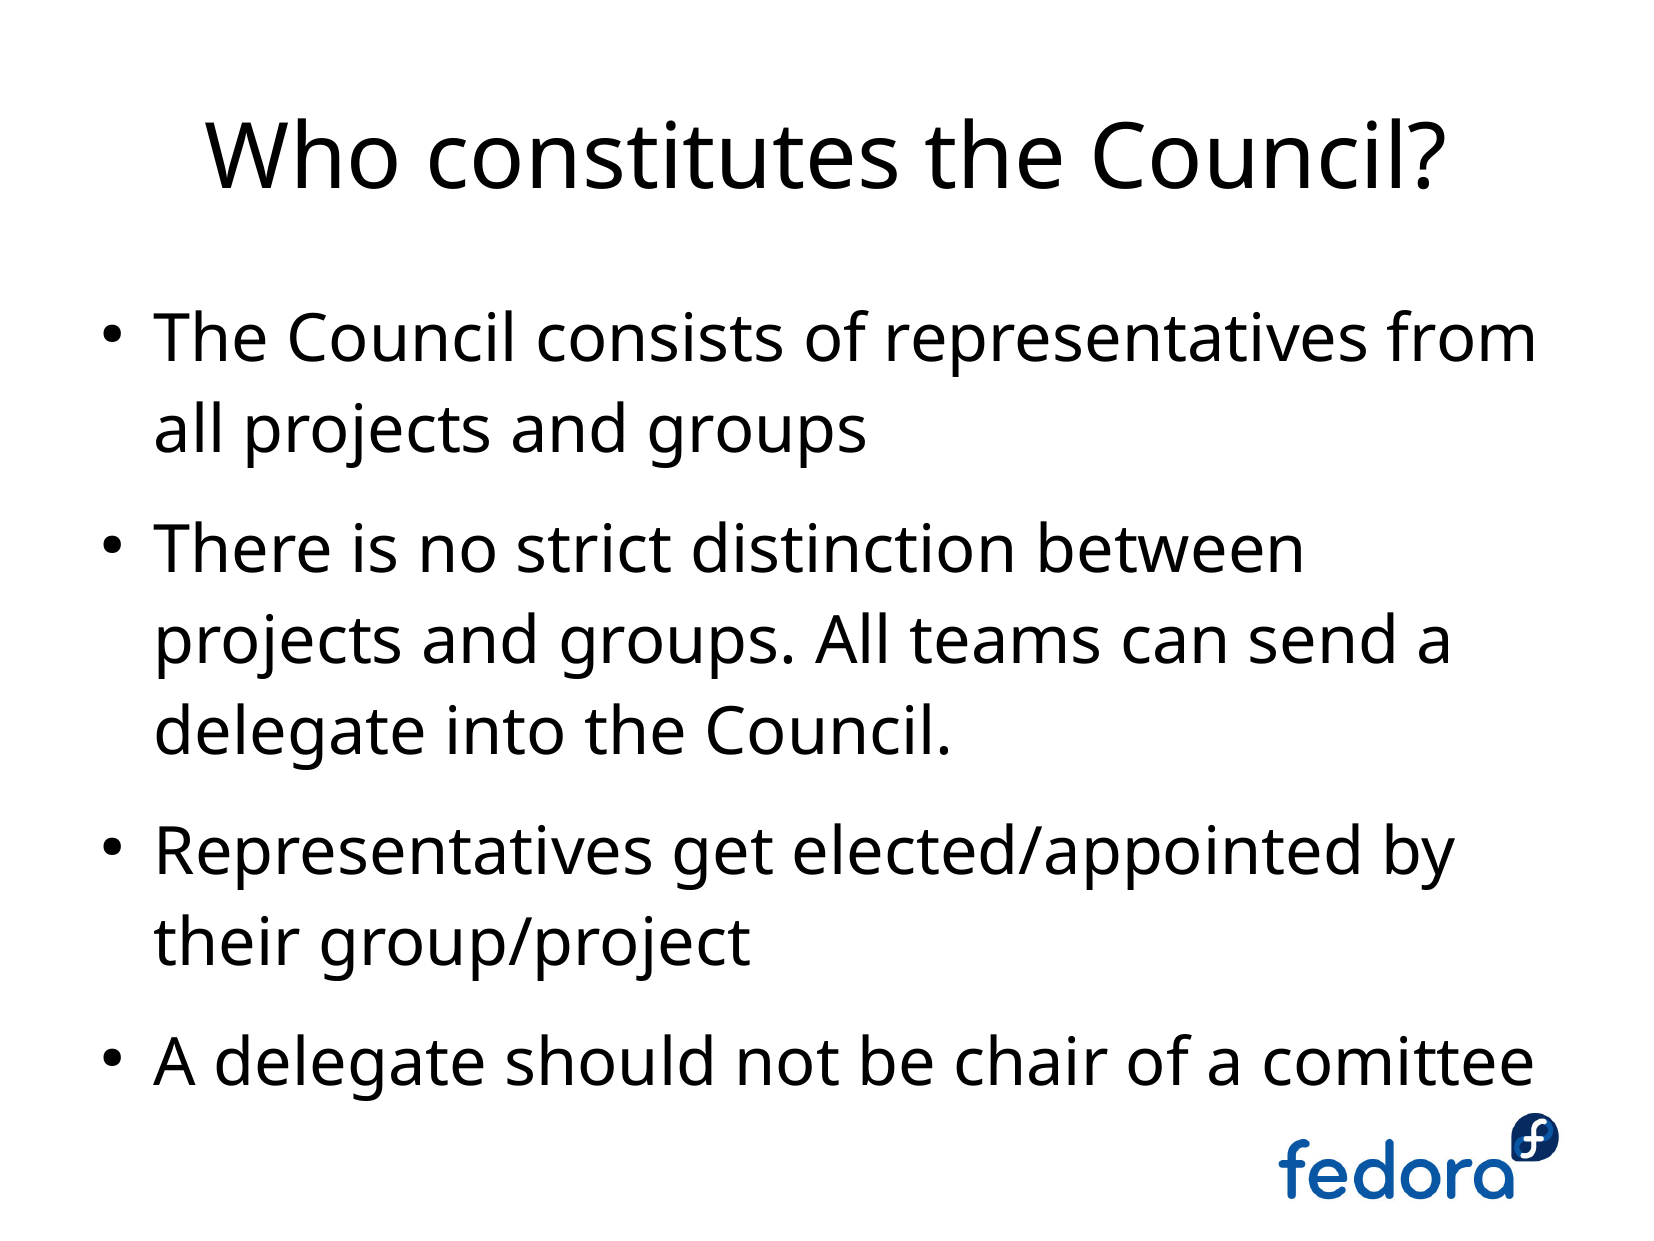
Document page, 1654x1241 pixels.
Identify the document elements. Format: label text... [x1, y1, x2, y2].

title Who constitutes the Council? [82, 49, 1571, 257]
list The Council consists of representatives from all projects and groups There is no strict distinction between projects and groups. All teams can send a delegate into the Council. Representatives get elected/appointed by their group/project A delegate should not be chair of a comittee [82, 290, 1571, 1109]
picture [1269, 1109, 1565, 1211]
